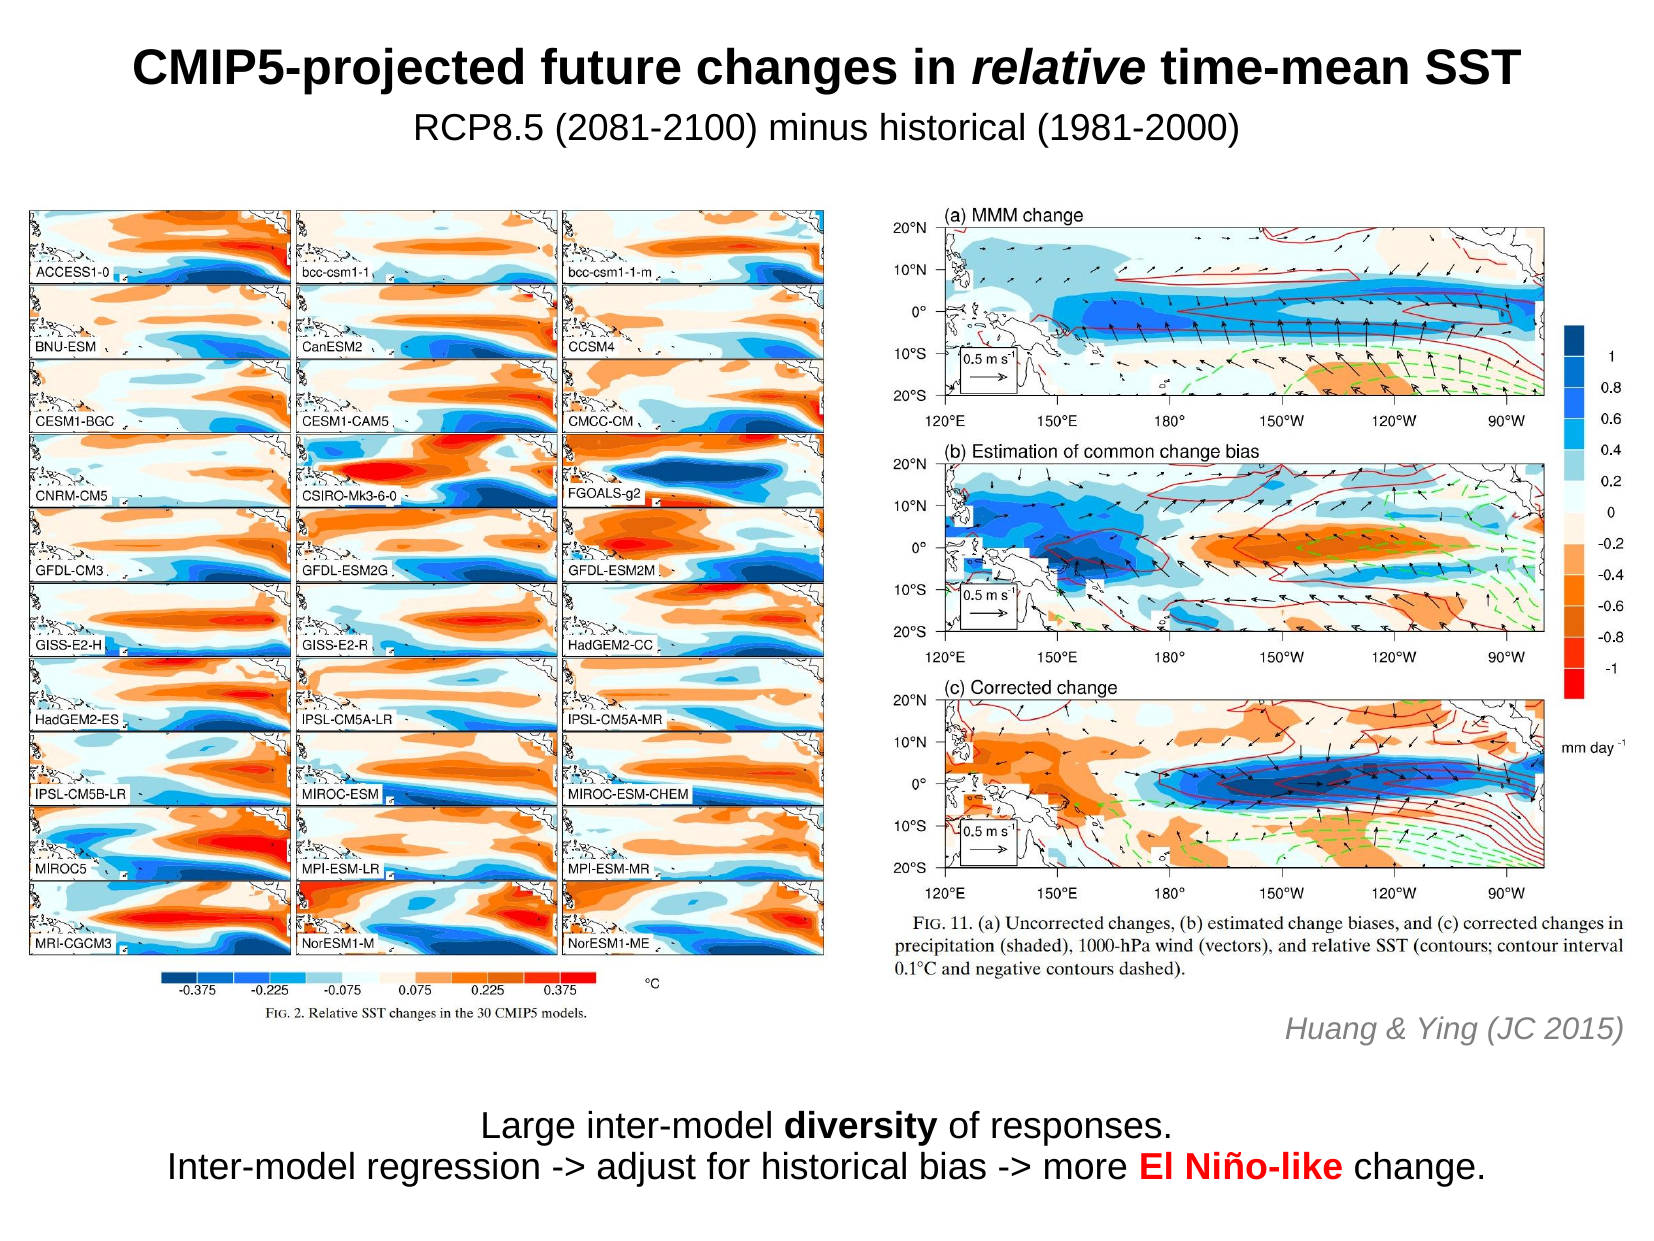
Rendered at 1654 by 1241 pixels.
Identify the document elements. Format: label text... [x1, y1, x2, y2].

picture [874, 194, 1635, 981]
text_box CMIP5-projected future changes in relative time-mean SST [39, 25, 1615, 95]
text_box Huang & Ying (JC 2015) [1270, 1000, 1641, 1053]
text_box Large inter-model diversity of responses. Inter-model regression -> adjust for historical bias -> more El Niño-like change. [28, 1098, 1626, 1196]
picture [20, 198, 834, 1023]
text_box RCP8.5 (2081-2100) minus historical (1981-2000) [28, 100, 1626, 156]
